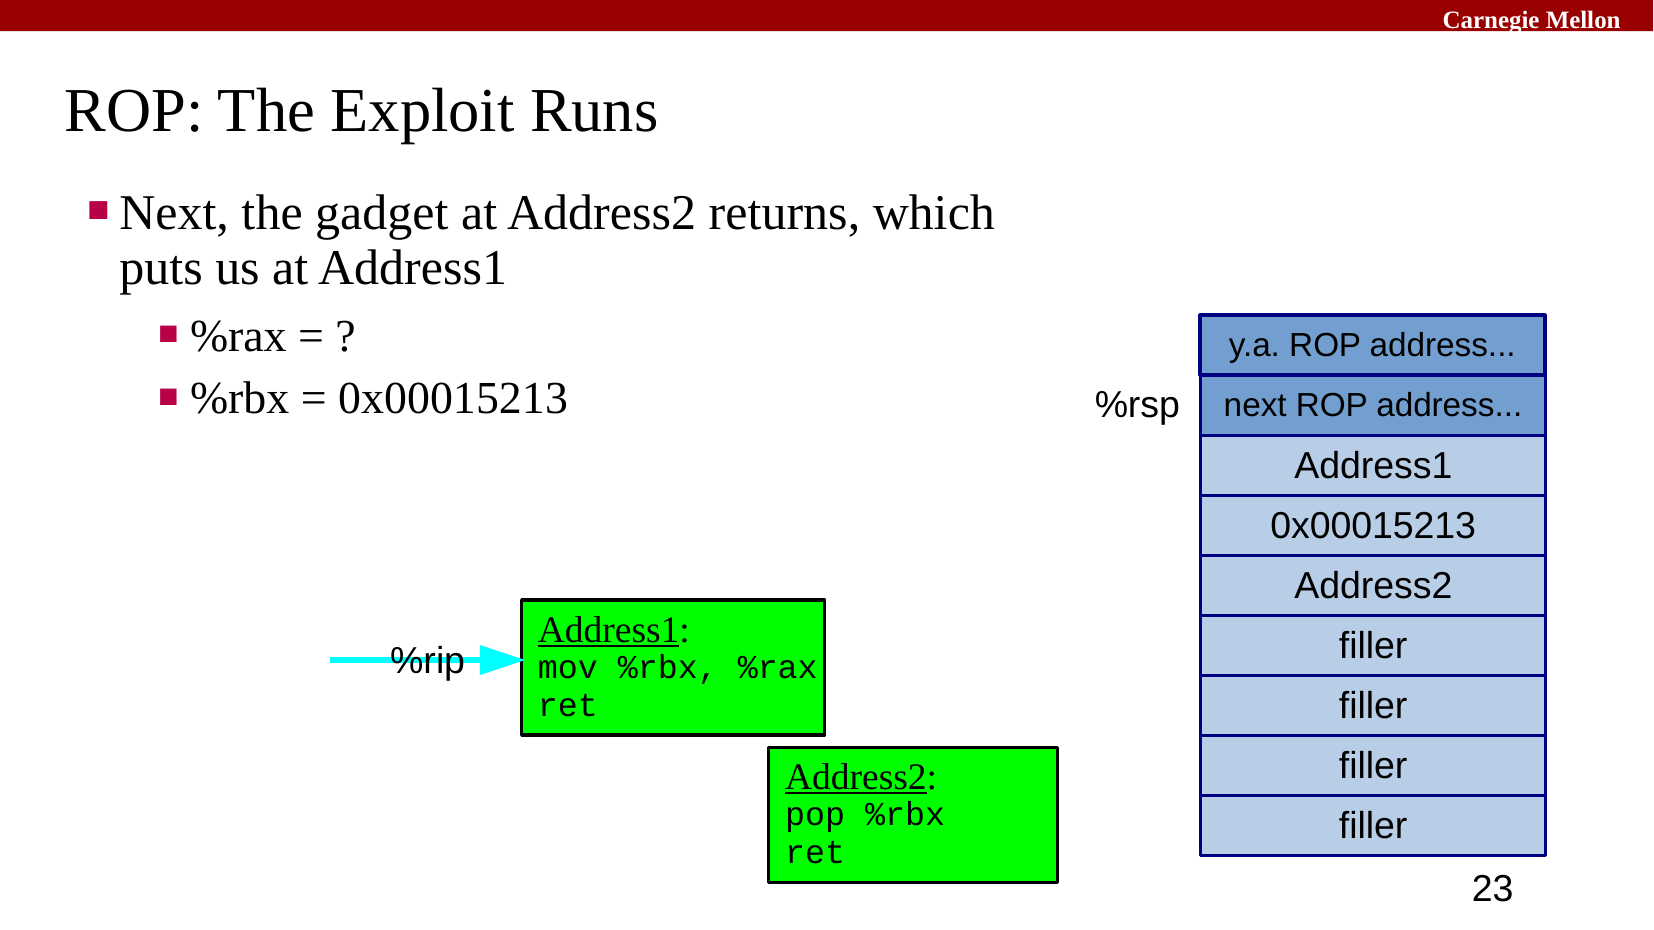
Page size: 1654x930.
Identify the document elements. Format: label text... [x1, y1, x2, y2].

text_box filler [1200, 676, 1546, 736]
title ROP: The Exploit Runs [64, 58, 1040, 163]
text_box Address1 [1200, 436, 1546, 496]
text_box y.a. ROP address... [1200, 315, 1546, 376]
text_box filler [1200, 796, 1546, 856]
text_box Address2 [1200, 556, 1546, 616]
text_box 0x00015213 [1200, 496, 1546, 556]
text_box Address2: pop %rbx ret [768, 747, 1058, 883]
text_box filler [1200, 616, 1546, 676]
text_box %rsp [1080, 376, 1201, 437]
text_box filler [1200, 736, 1546, 796]
text_box Address1: mov %rbx, %rax ret [521, 600, 825, 736]
list Next, the gadget at Address2 returns, which puts us at Address1 %rax = ? %rbx = 0x00015213 [71, 184, 1047, 859]
text_box next ROP address... [1201, 376, 1546, 436]
